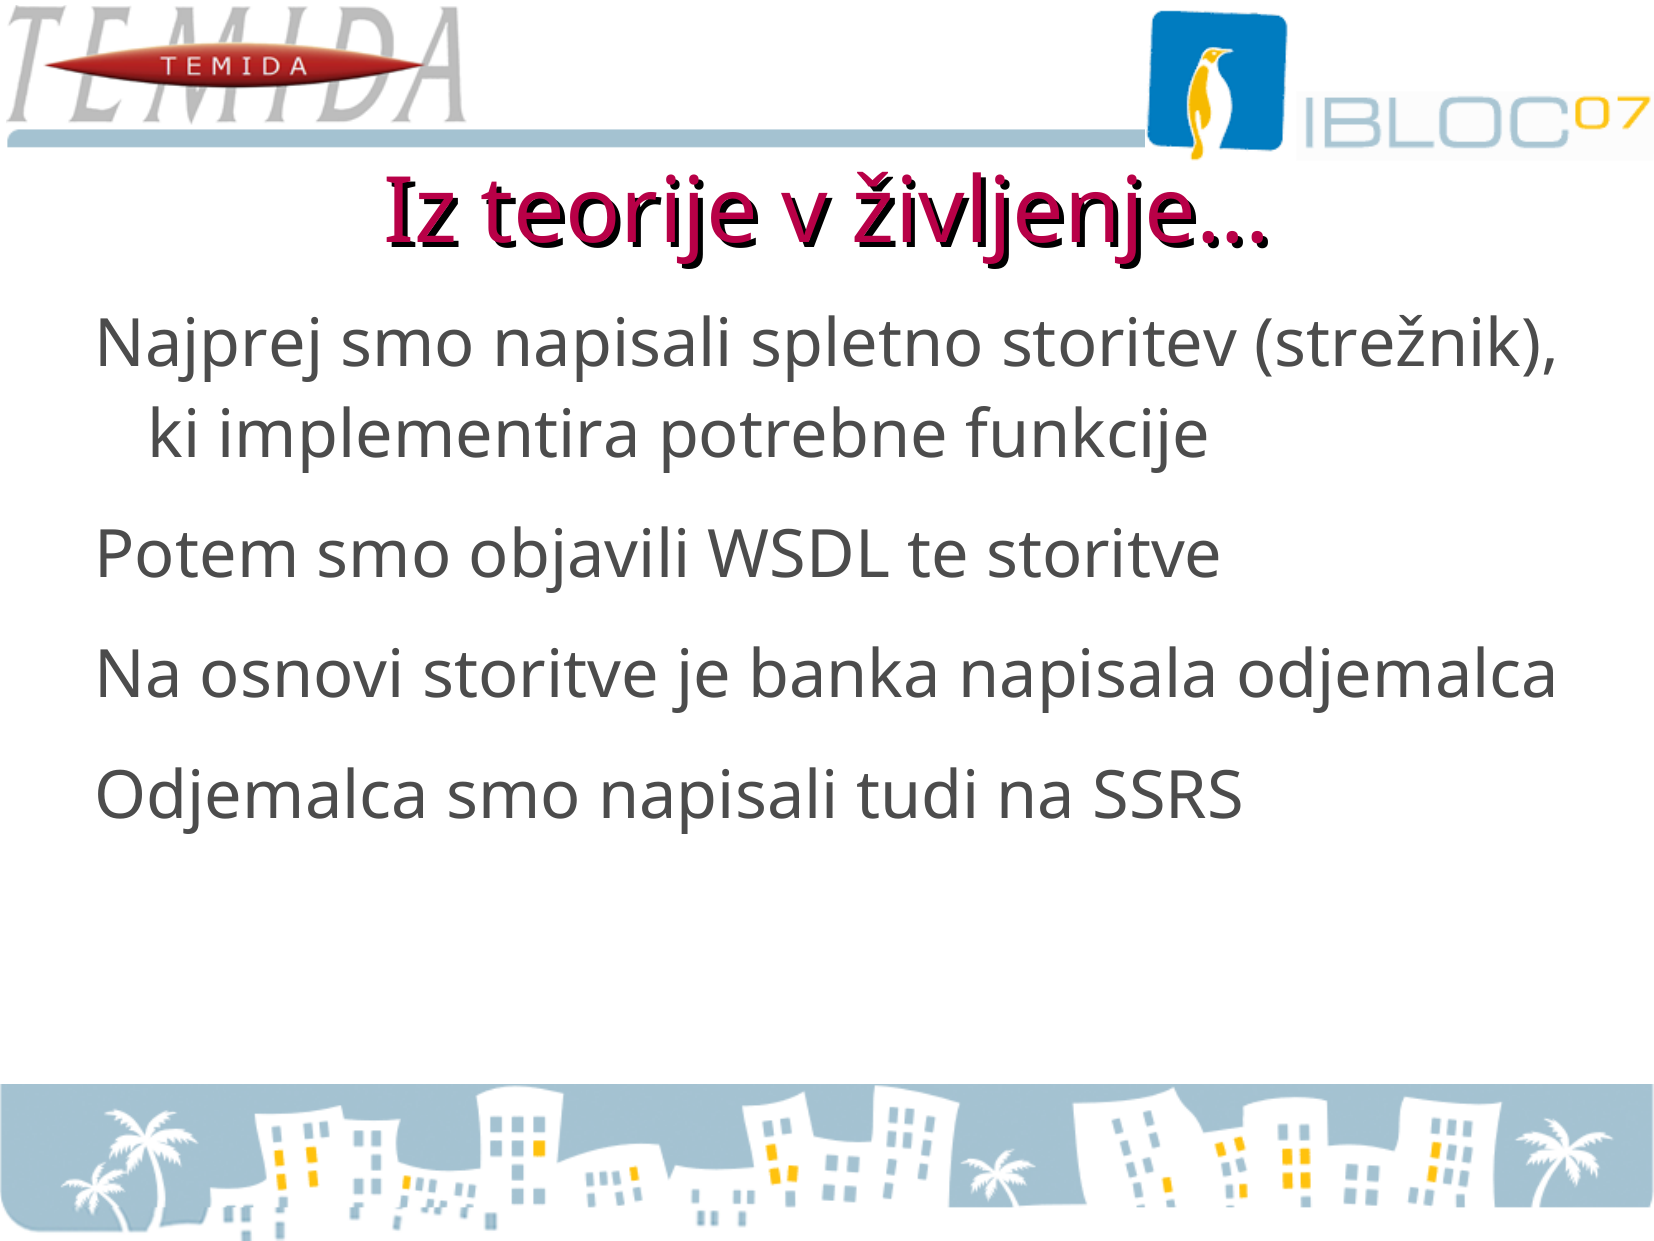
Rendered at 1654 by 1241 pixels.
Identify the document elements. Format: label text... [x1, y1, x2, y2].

list Najprej smo napisali spletno storitev (strežnik), ki implementira potrebne funkcije Potem smo objavili WSDL te storitve Na osnovi storitve je banka napisala odjemalca Odjemalca smo napisali tudi na SSRS [76, 295, 1565, 1078]
title Iz teorije v življenje... [0, 118, 1654, 296]
picture [6, 5, 1654, 118]
picture [0, 1084, 1654, 1241]
